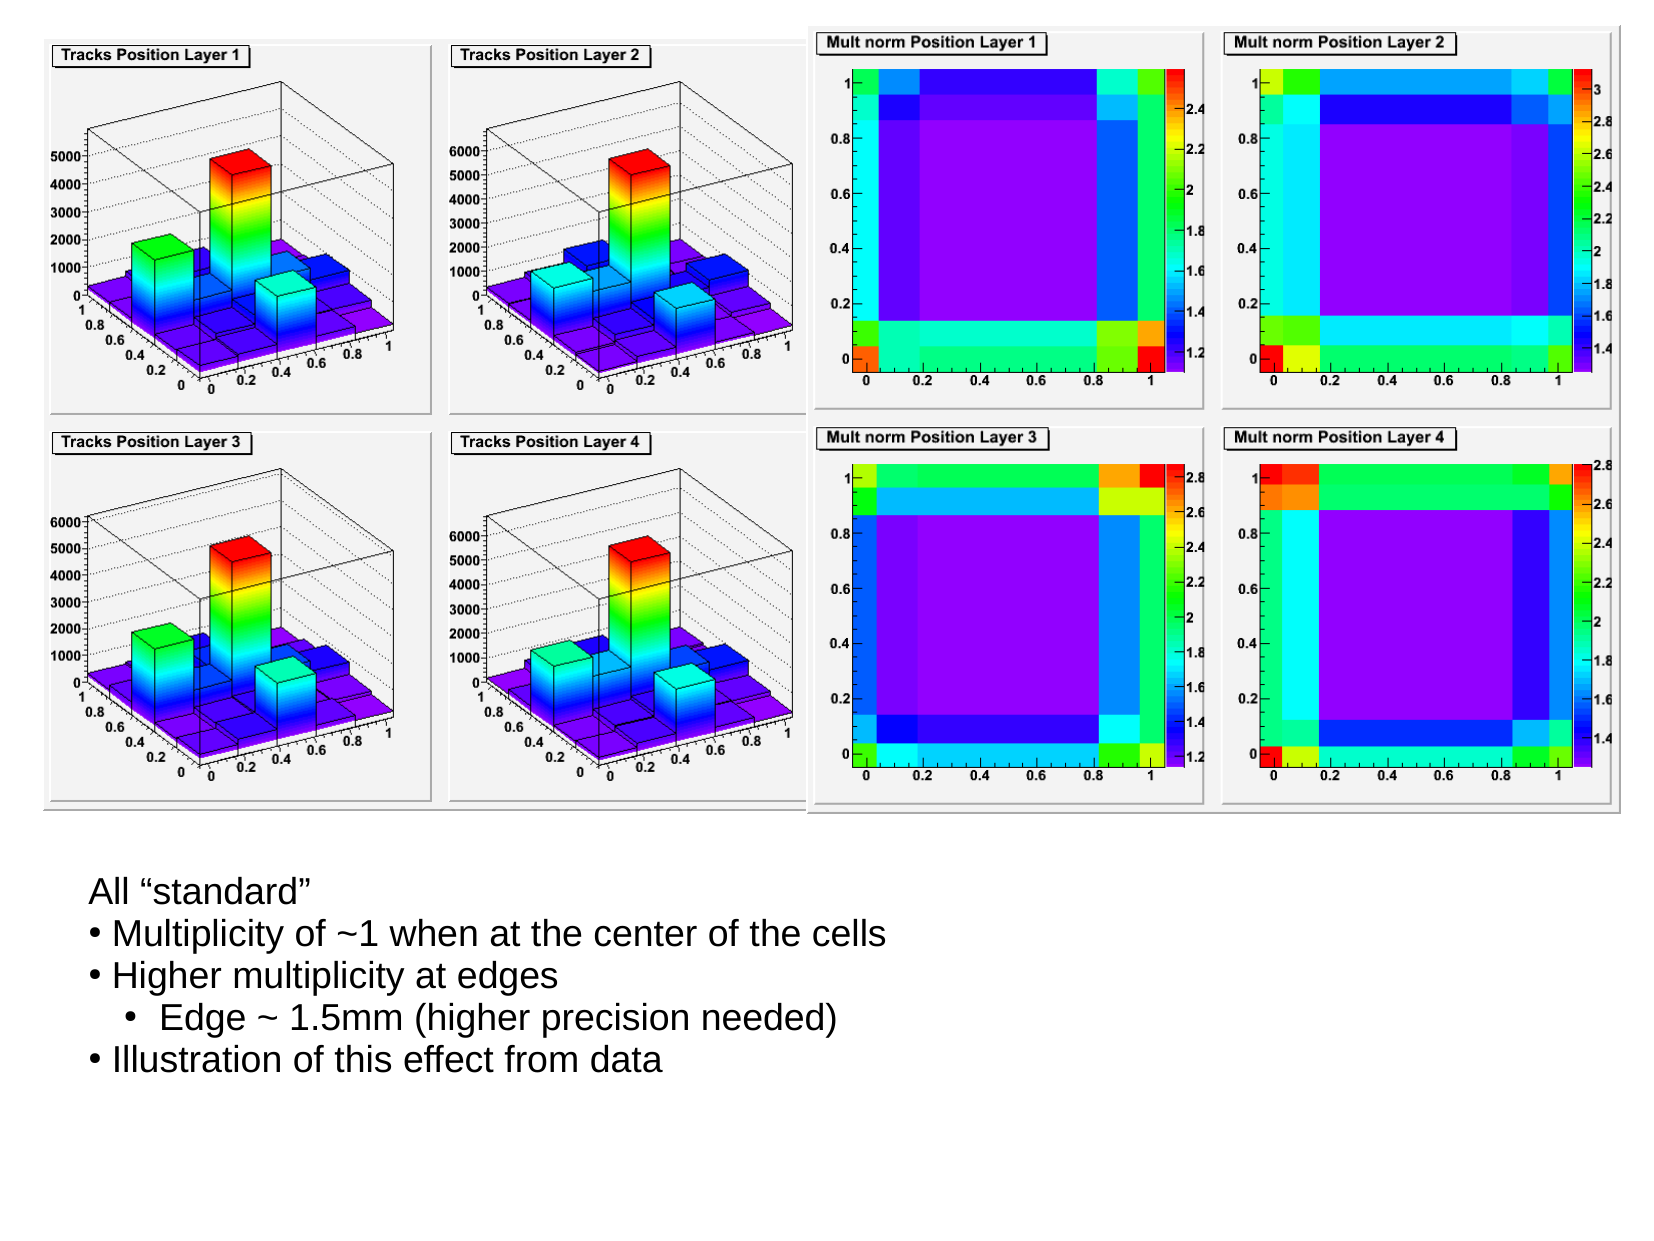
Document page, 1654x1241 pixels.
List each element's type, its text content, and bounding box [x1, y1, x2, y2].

picture [42, 24, 1621, 814]
text_box All “standard” Multiplicity of ~1 when at the center of the cells Higher multiplicity at edges Edge ~ 1.5mm (higher precision needed) Illustration of this effect from data [73, 863, 903, 1089]
